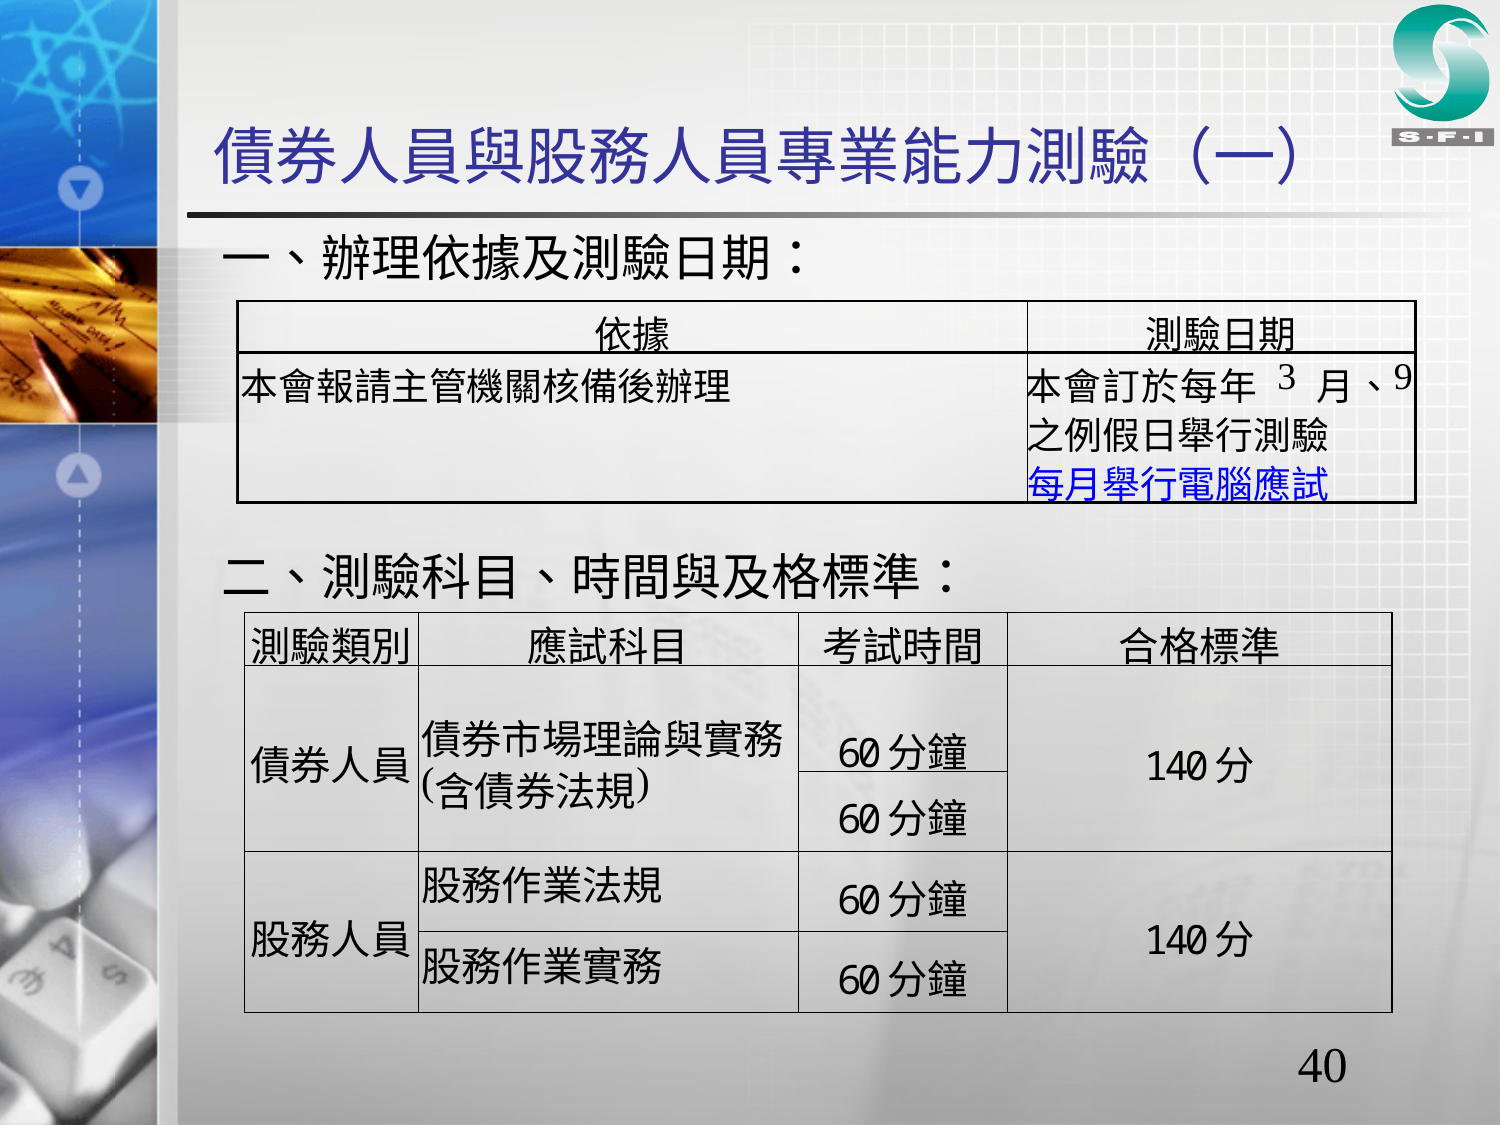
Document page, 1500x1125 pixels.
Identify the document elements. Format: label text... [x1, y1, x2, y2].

text_box 一、辦理依據及測驗日期： [206, 218, 839, 295]
picture [0, 0, 1500, 1125]
text_box 二、測驗科目、時間與及格標準： [206, 537, 996, 613]
chart [212, 299, 1425, 1095]
title 債券人員與股務人員專業能力測驗（一） [188, 101, 1363, 201]
